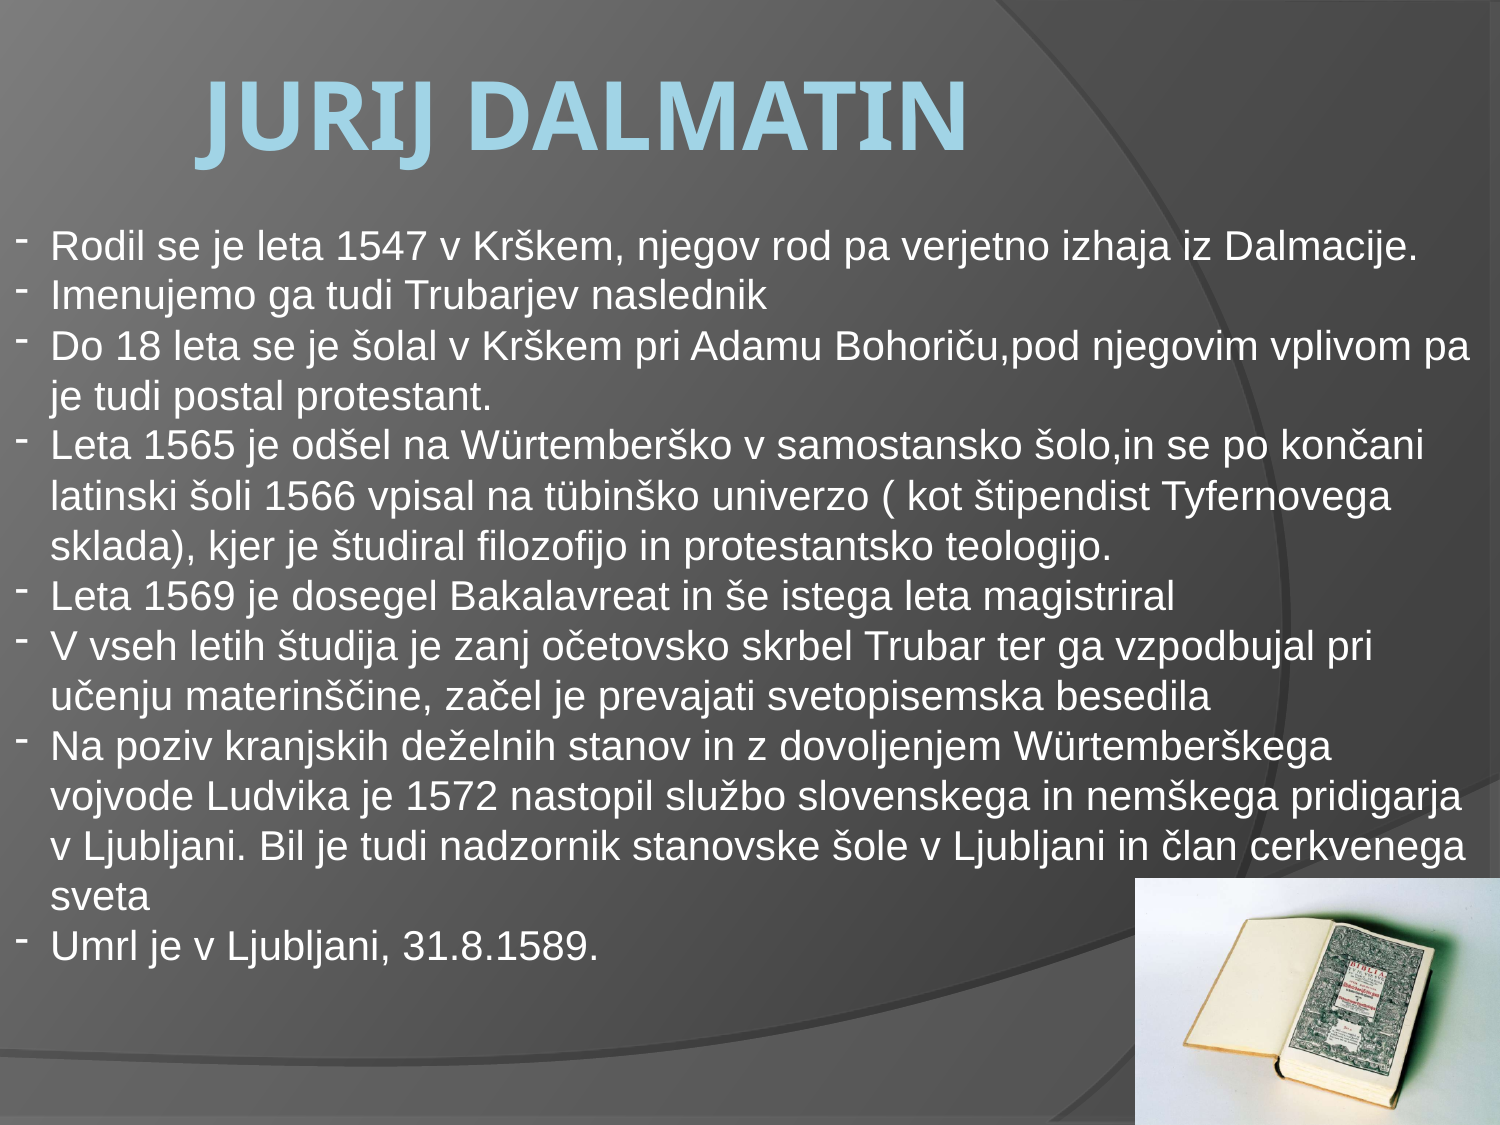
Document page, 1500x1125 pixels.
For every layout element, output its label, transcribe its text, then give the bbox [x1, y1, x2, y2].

title JURIJ DALMATIN [0, 46, 1006, 210]
picture [1135, 977, 1500, 1125]
text_box Rodil se je leta 1547 v Krškem, njegov rod pa verjetno izhaja iz Dalmacije. Imenujemo ga tudi Trubarjev naslednik Do 18 leta se je šolal v Krškem pri Adamu Bohoriču,pod njegovim vplivom pa je tudi postal protestant. Leta 1565 je odšel na Würtemberško v samostansko šolo,in se po končani latinski šoli 1566 vpisal na tübinško univerzo ( kot štipendist Tyfernovega sklada), kjer je študiral filozofijo in protestantsko teologijo. Leta 1569 je dosegel Bakalavreat in še istega leta magistriral V vseh letih študija je zanj očetovsko skrbel Trubar ter ga vzpodbujal pri učenju materinščine, začel je prevajati svetopisemska besedila Na poziv kranjskih deželnih stanov in z dovoljenjem Würtemberškega vojvode Ludvika je 1572 nastopil službo slovenskega in nemškega pridigarja v Ljubljani. Bil je tudi nadzornik stanovske šole v Ljubljani in član cerkvenega sveta Umrl je v Ljubljani, 31.8.1589. [0, 210, 1500, 977]
